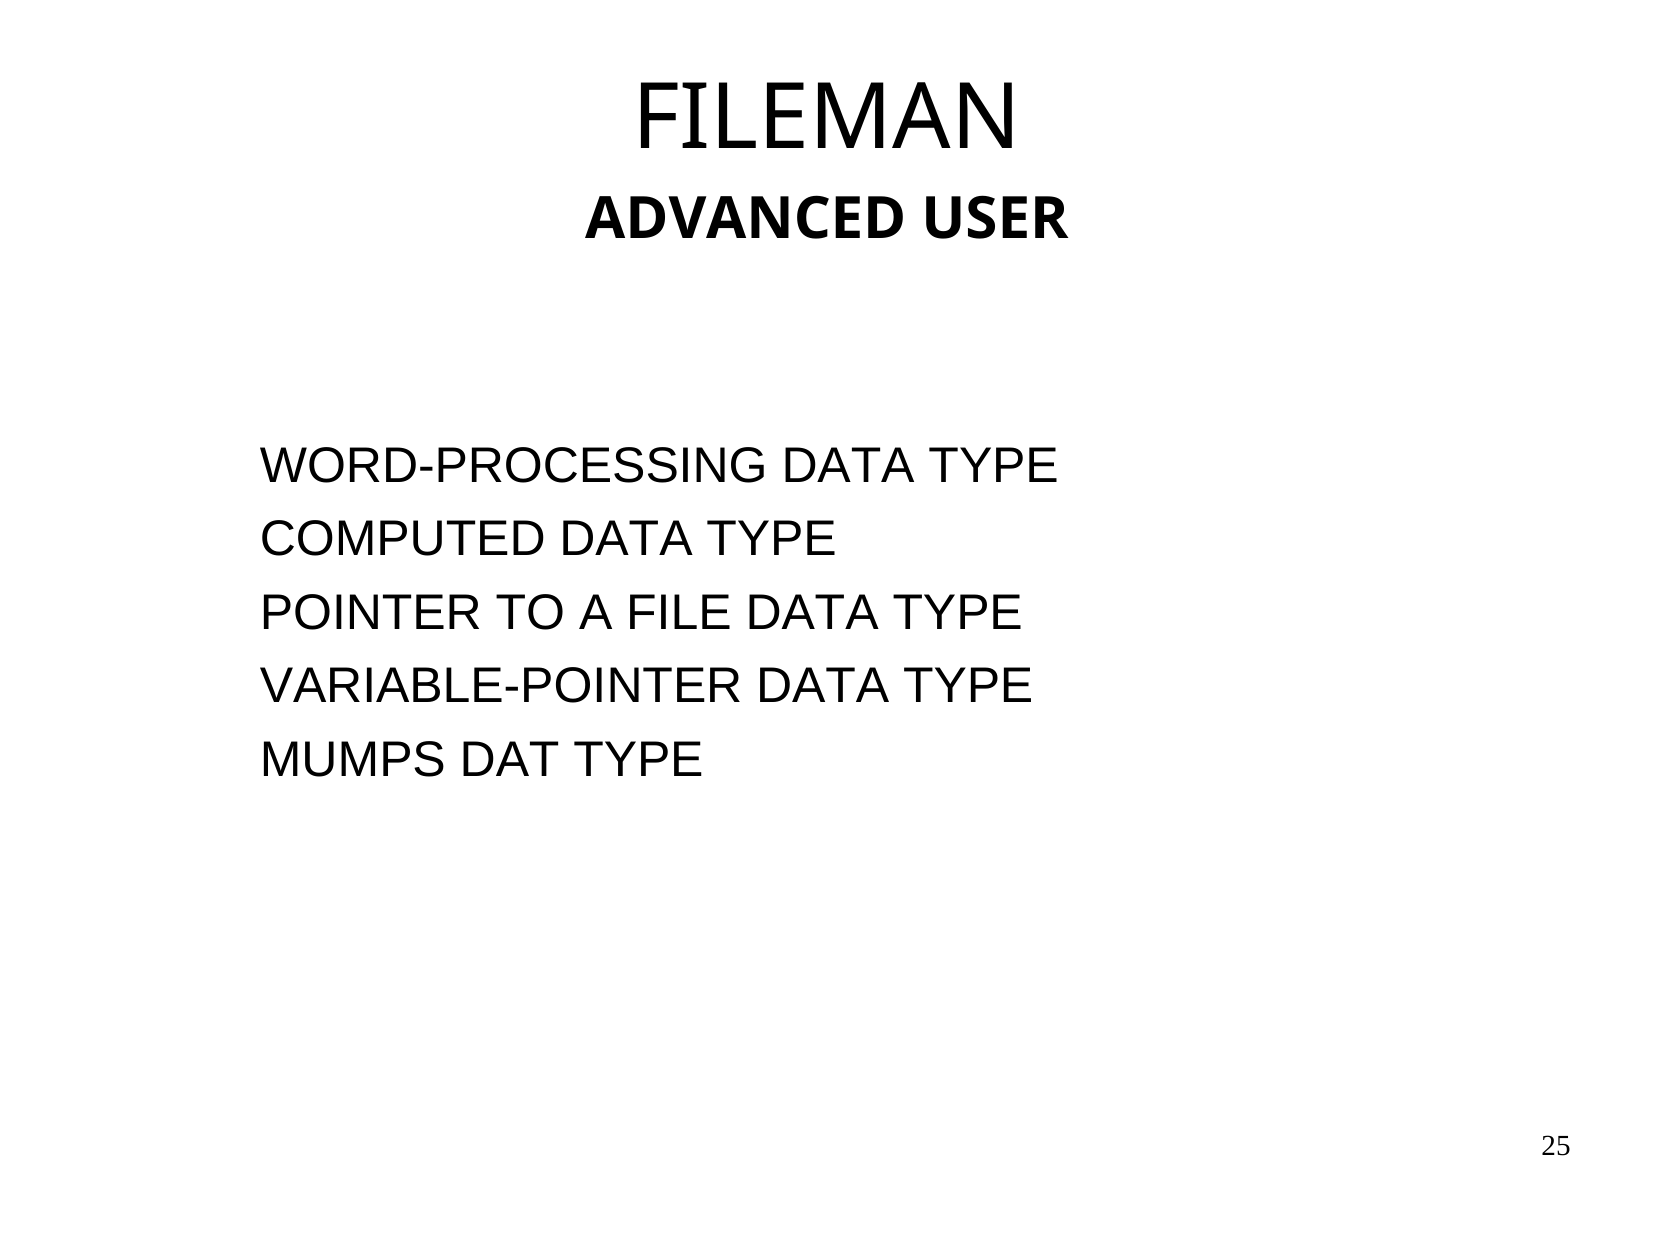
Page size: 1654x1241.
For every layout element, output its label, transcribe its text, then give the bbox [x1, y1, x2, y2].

title FILEMAN ADVANCED USER [82, 47, 1571, 259]
list WORD-PROCESSING DATA TYPE COMPUTED DATA TYPE POINTER TO A FILE DATA TYPE VARIABLE-POINTER DATA TYPE MUMPS DAT TYPE [82, 290, 1571, 1094]
